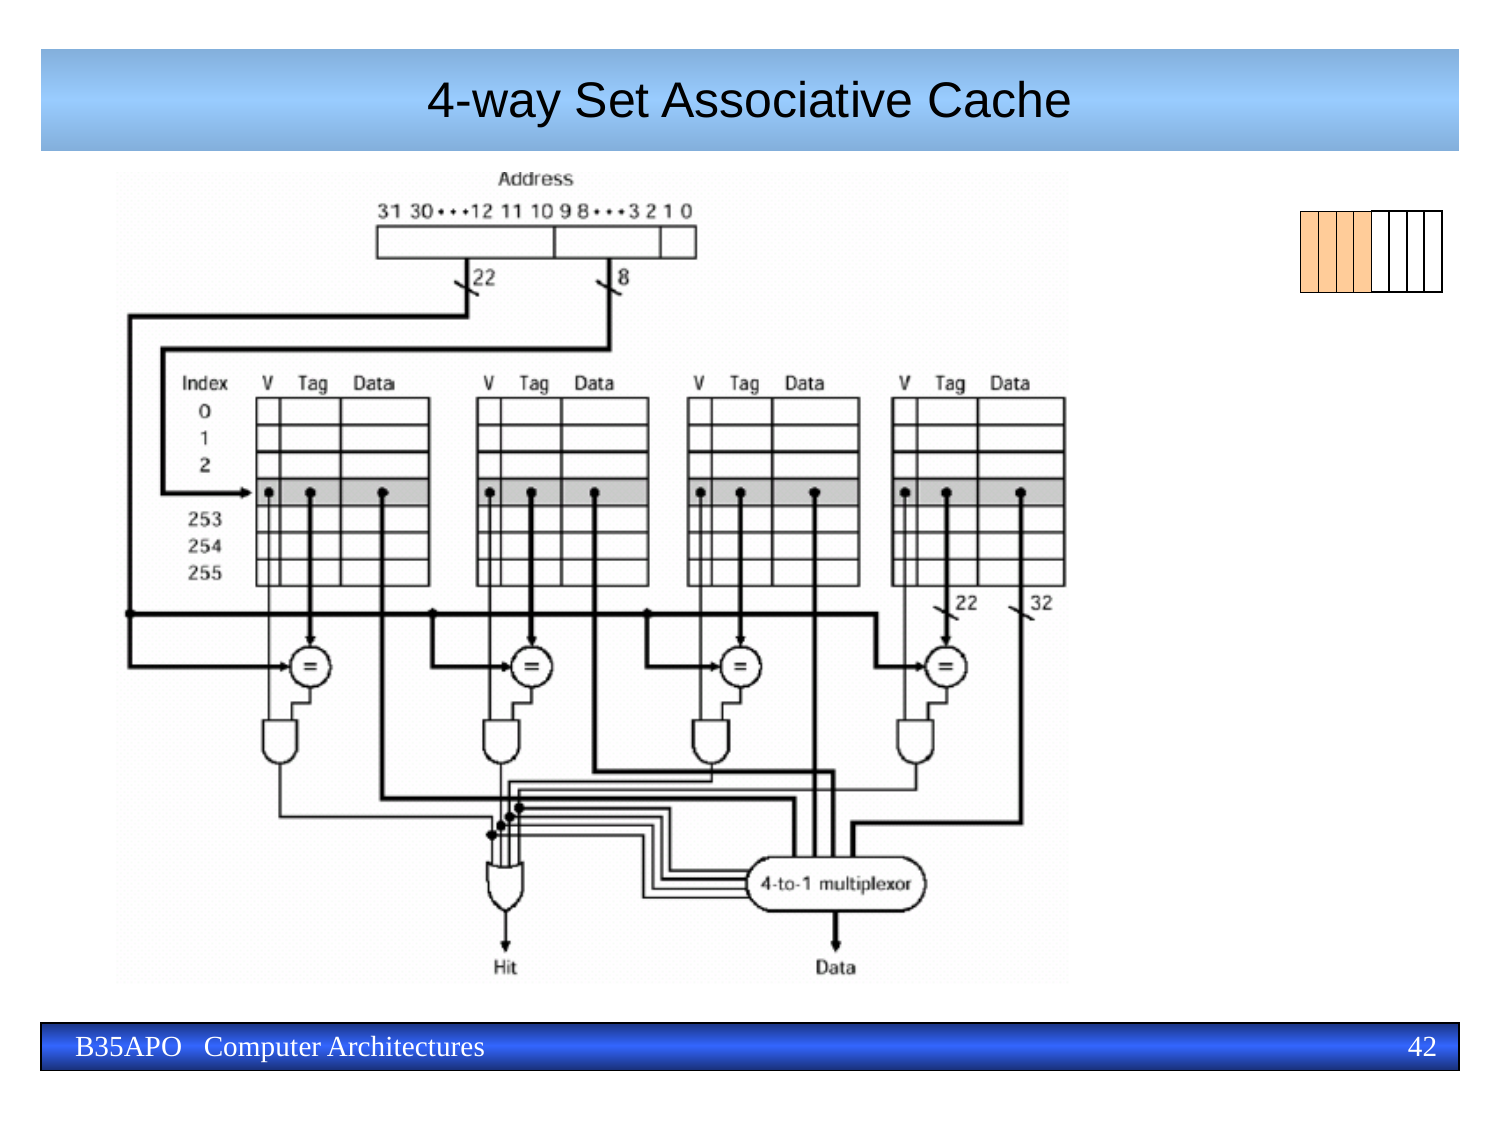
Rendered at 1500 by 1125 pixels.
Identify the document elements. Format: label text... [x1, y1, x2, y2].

table_cell [1425, 212, 1441, 291]
table_cell [1354, 212, 1371, 292]
picture [94, 172, 1095, 987]
table_header [1318, 163, 1336, 211]
table_header [1424, 163, 1442, 210]
table_cell [1336, 293, 1371, 346]
table_cell [1319, 212, 1336, 292]
table_cell [1337, 212, 1353, 292]
table_header [1353, 163, 1371, 211]
table_cell [1407, 293, 1442, 346]
title 4-way Set Associative Cache [41, 49, 1459, 151]
table_cell [1408, 212, 1423, 291]
table_cell [1301, 212, 1318, 292]
table_header [1300, 163, 1318, 211]
table_cell [1371, 293, 1407, 346]
table_cell [1372, 212, 1388, 291]
table_header [1336, 163, 1353, 211]
table_cell [1300, 293, 1336, 346]
table_header [1389, 163, 1407, 210]
table_cell [1390, 212, 1406, 291]
table_header [1371, 163, 1389, 210]
table_header [1407, 163, 1424, 210]
